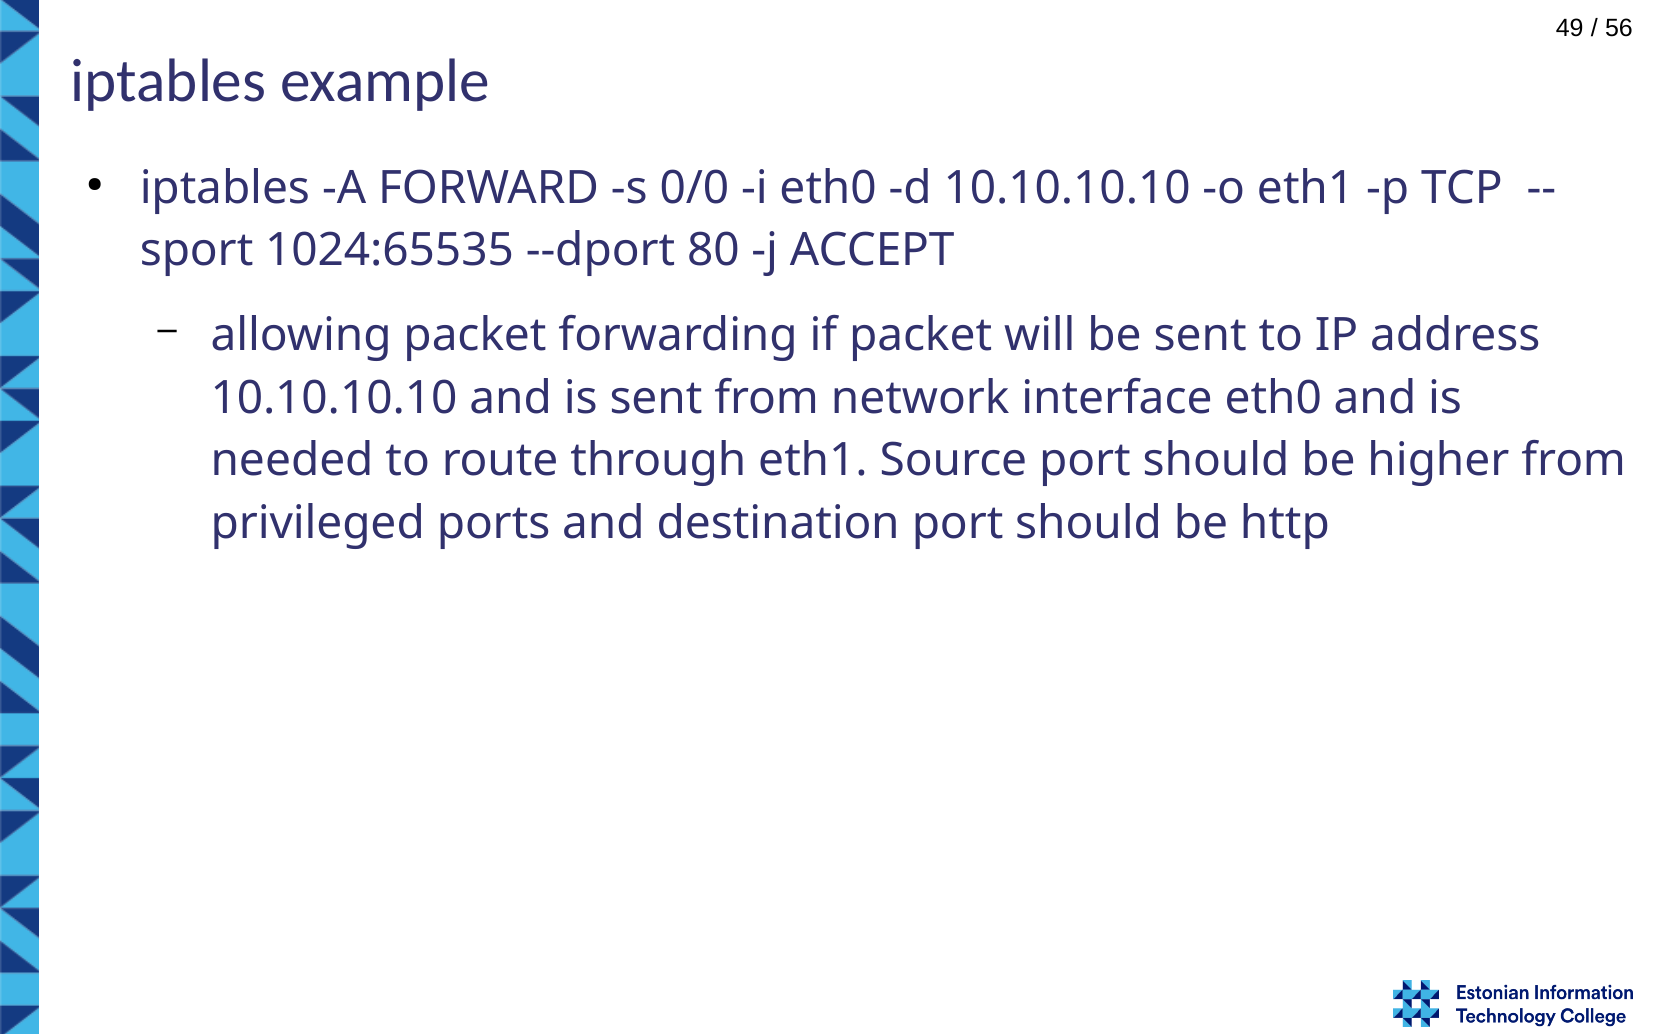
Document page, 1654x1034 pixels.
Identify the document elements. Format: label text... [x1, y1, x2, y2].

picture [1393, 980, 1633, 1027]
list iptables -A FORWARD -s 0/0 -i eth0 -d 10.10.10.10 -o eth1 -p TCP --sport 1024:65535 --dport 80 -j ACCEPT allowing packet forwarding if packet will be sent to IP address 10.10.10.10 and is sent from network interface eth0 and is needed to route through eth1. Source port should be higher from privileged ports and destination port should be http [68, 153, 1630, 957]
title iptables example [70, 41, 1630, 130]
